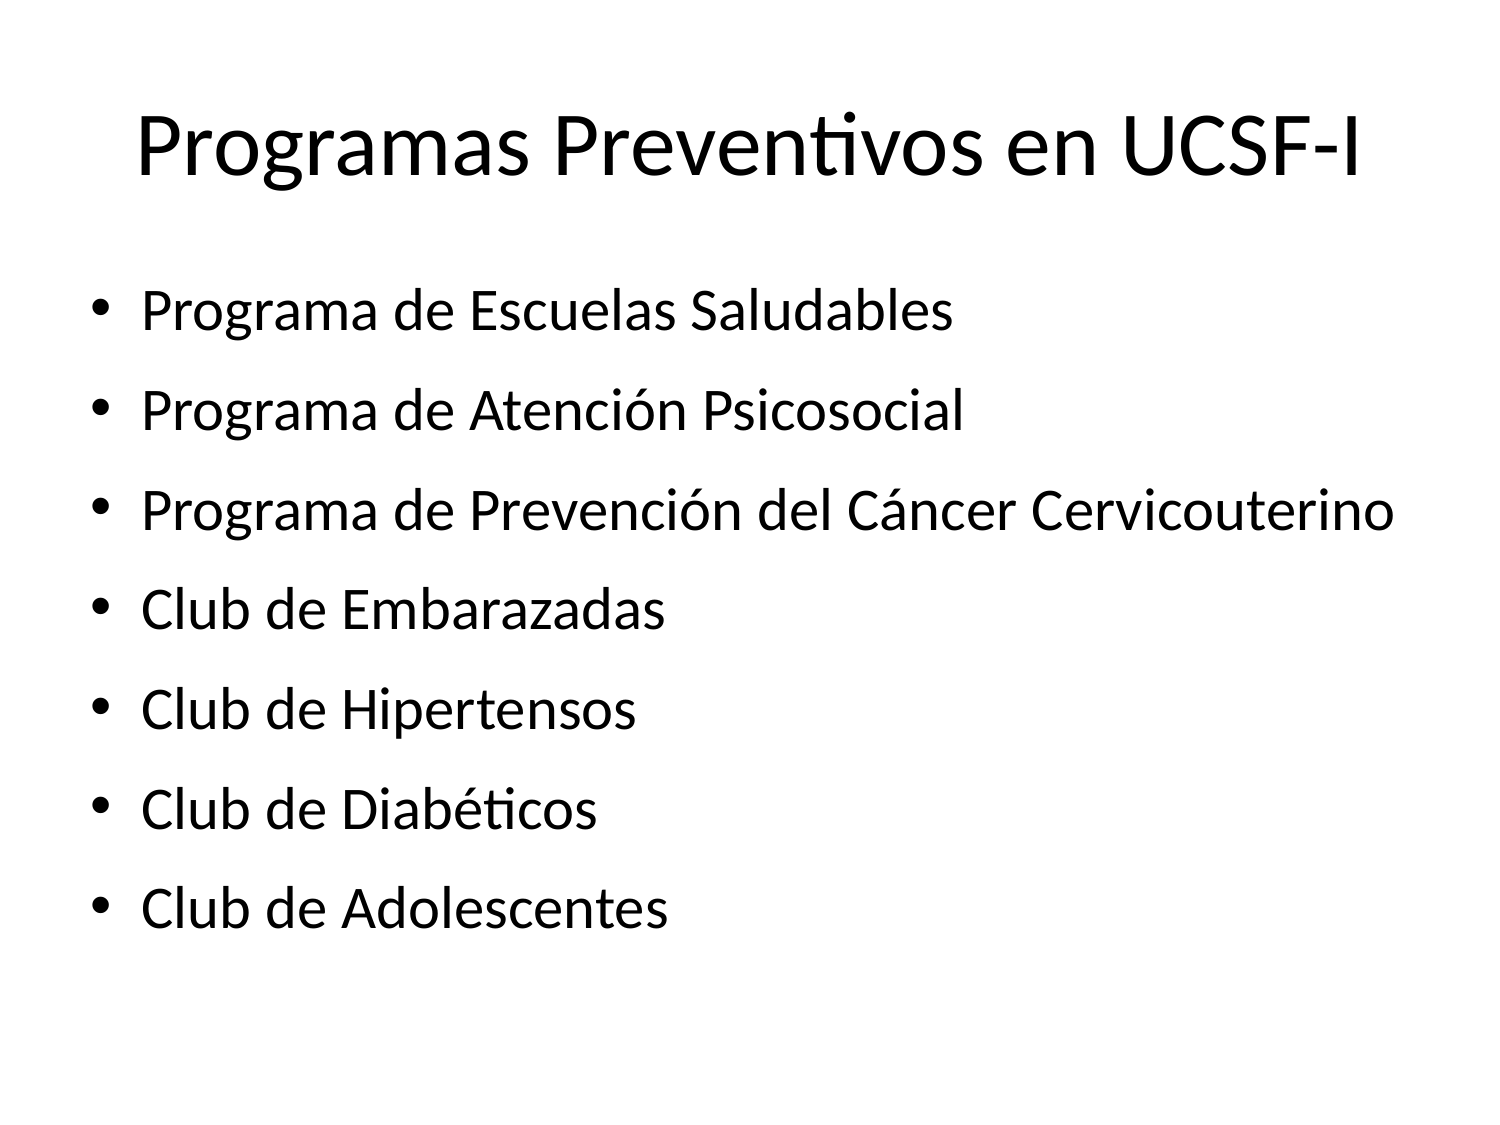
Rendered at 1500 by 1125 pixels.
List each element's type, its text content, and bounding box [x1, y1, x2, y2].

list Programa de Escuelas Saludables Programa de Atención Psicosocial Programa de Prevención del Cáncer Cervicouterino Club de Embarazadas Club de Hipertensos Club de Diabéticos Club de Adolescentes [75, 262, 1425, 1005]
title Programas Preventivos en UCSF-I [75, 45, 1425, 233]
